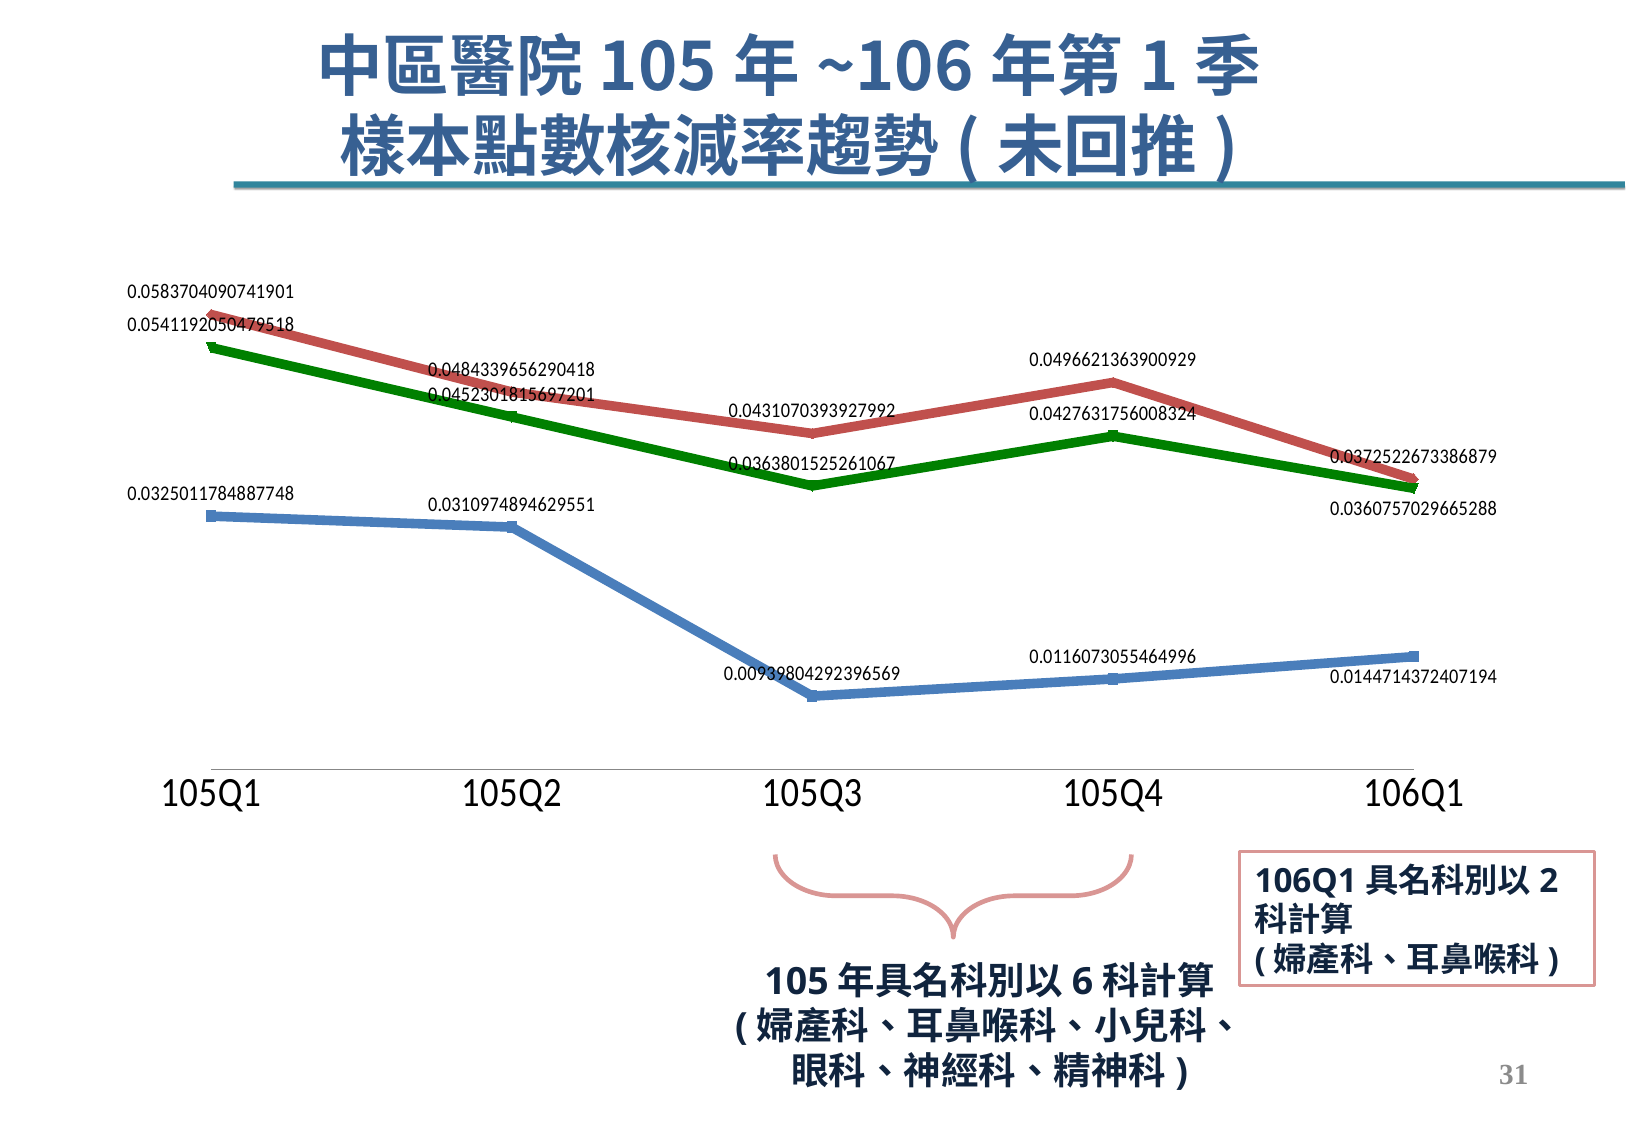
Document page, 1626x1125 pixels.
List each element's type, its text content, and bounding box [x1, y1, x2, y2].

title 中區醫院105年~106年第1季 樣本點數核減率趨勢(未回推) [21, 27, 1557, 179]
chart [127, 223, 1498, 850]
text_box 105年具名科別以6科計算 (婦產科、耳鼻喉科、小兒科、眼科、神經科、精神科) [706, 949, 1274, 1100]
slide_number <編號> [1164, 1042, 1544, 1103]
text_box 106Q1具名科別以2科計算 (婦產科、耳鼻喉科) [1239, 851, 1595, 986]
